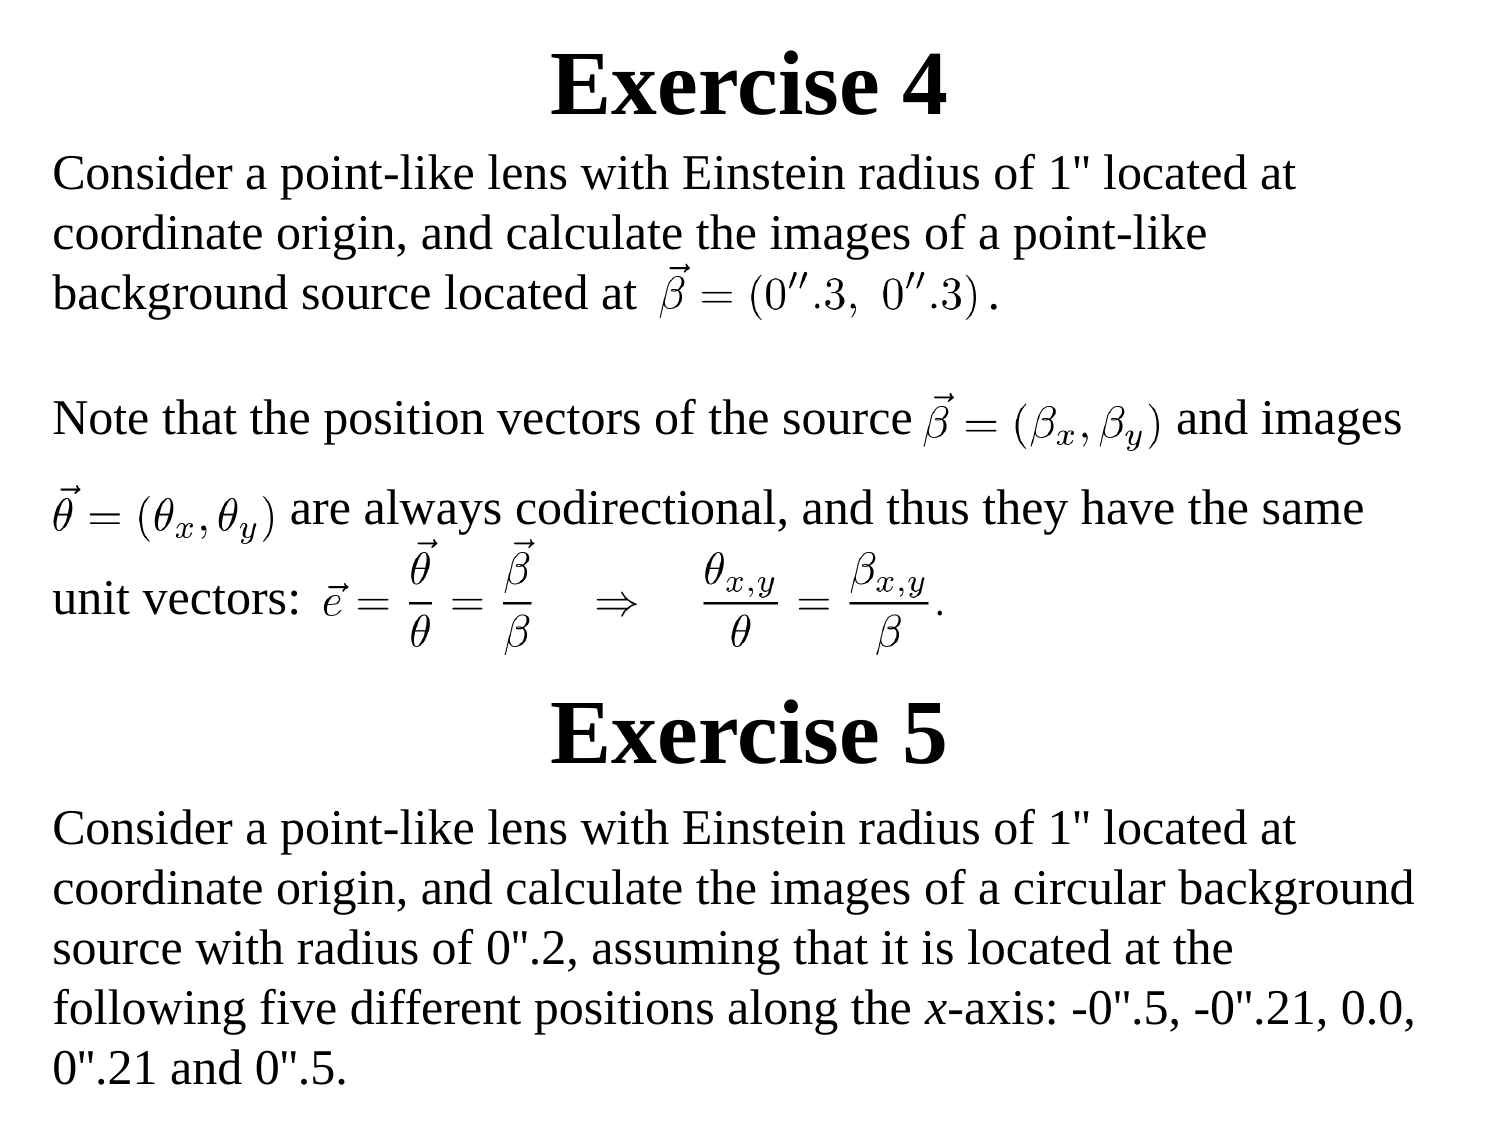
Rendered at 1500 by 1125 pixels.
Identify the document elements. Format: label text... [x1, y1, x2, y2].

text_box Consider a point-like lens with Einstein radius of 1'' located at coordinate origin, and calculate the images of a circular background source with radius of 0''.2, assuming that it is located at the following five different positions along the x-axis: -0''.5, -0''.21, 0.0, 0''.21 and 0''.5. [37, 787, 1438, 1104]
picture [53, 485, 273, 544]
title Exercise 5 [75, 671, 1426, 784]
picture [659, 263, 976, 320]
picture [923, 393, 1159, 451]
picture [323, 539, 942, 655]
text_box Consider a point-like lens with Einstein radius of 1'' located at coordinate origin, and calculate the images of a point-like background source located at . Note that the position vectors of the source and images are always codirectional, and thus they have the same unit vectors: [37, 131, 1450, 450]
title Exercise 4 [75, 21, 1426, 134]
